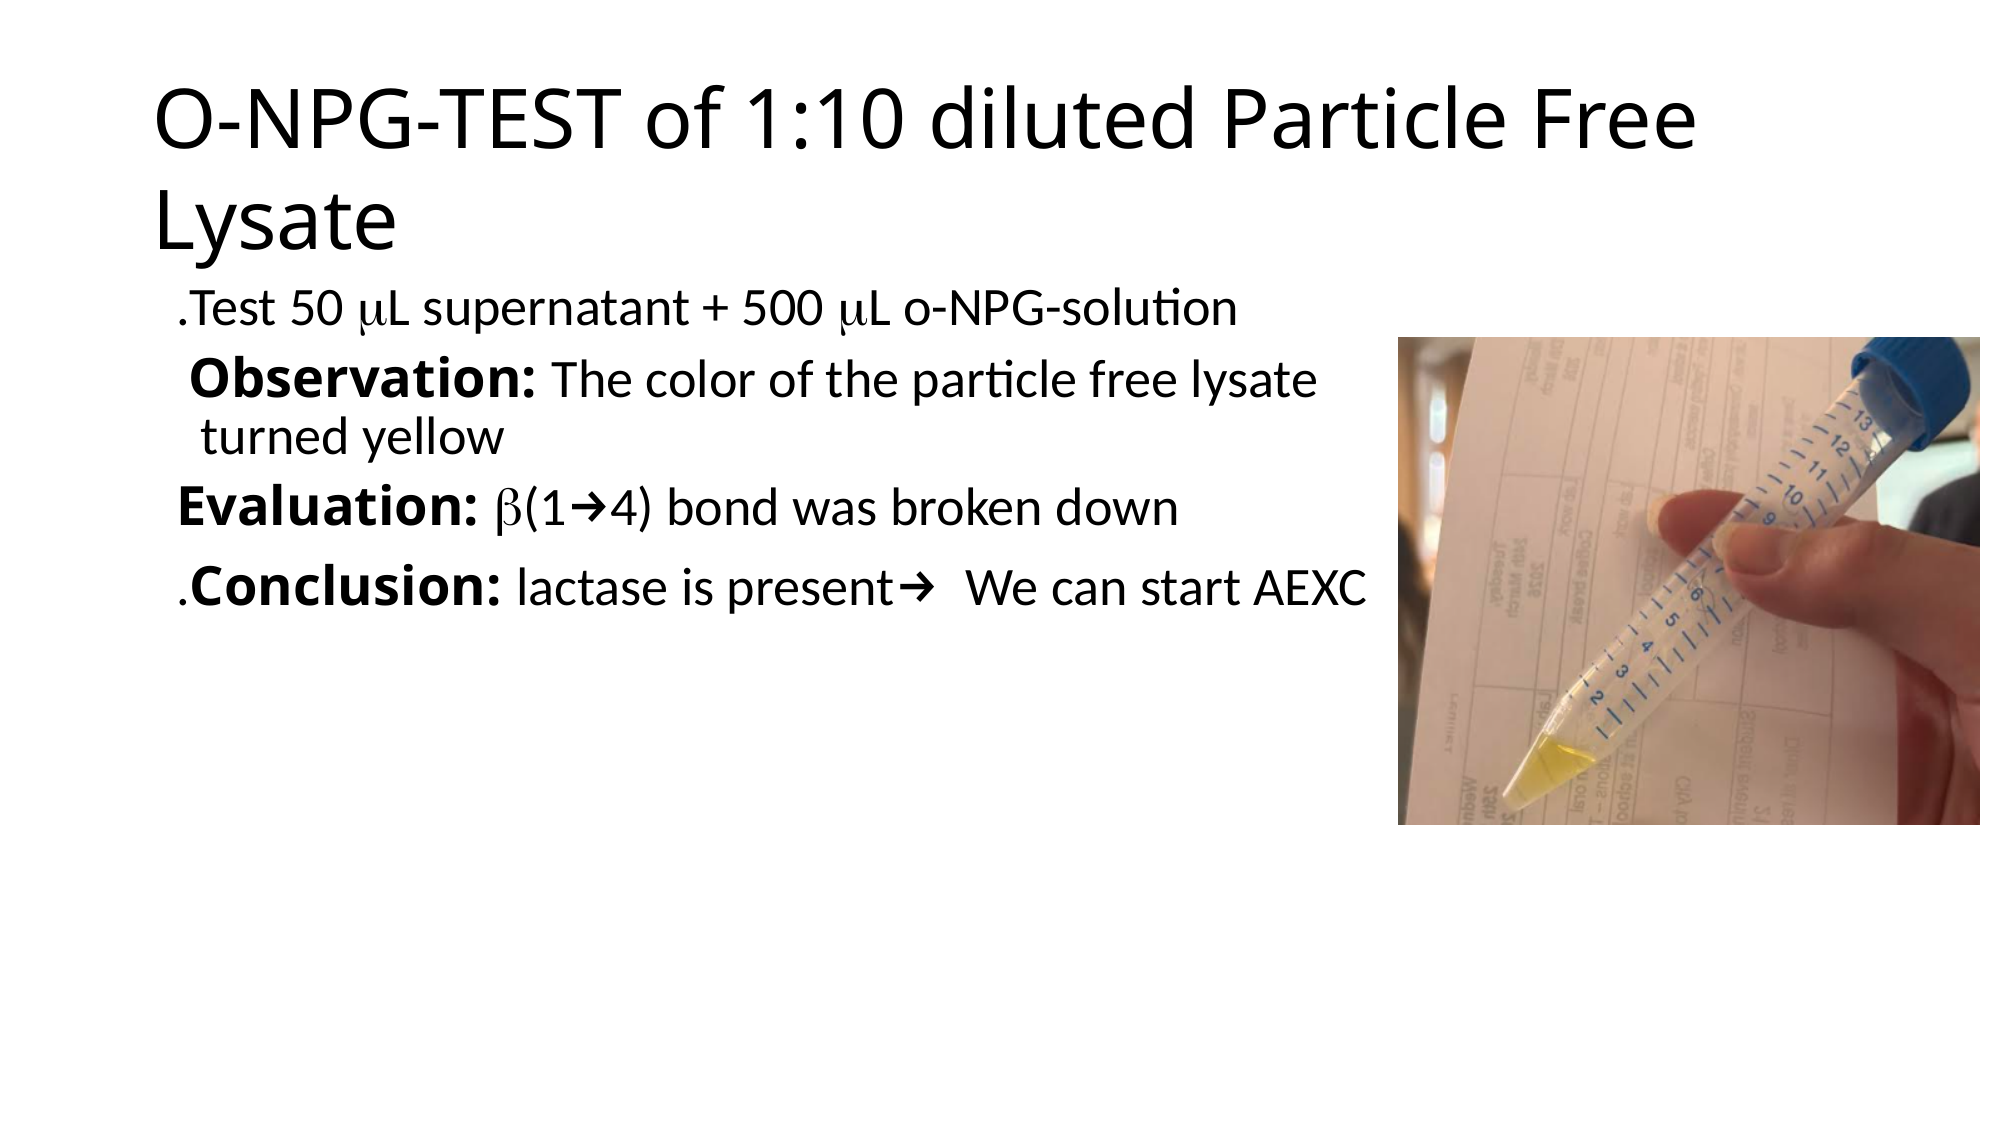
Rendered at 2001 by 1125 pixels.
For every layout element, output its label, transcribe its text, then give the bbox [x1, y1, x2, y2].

text_box O-NPG-TEST of 1:10 diluted Particle Free Lysate [137, 59, 1903, 278]
text_box Test 50 μL supernatant + 500 μL o-NPG-solution. Observation: The color of the particle free lysate turned yellow Evaluation: β(1→4) bond was broken down Conclusion: lactase is present→ We can start AEXC. [161, 277, 1721, 1000]
picture [1398, 337, 1980, 826]
